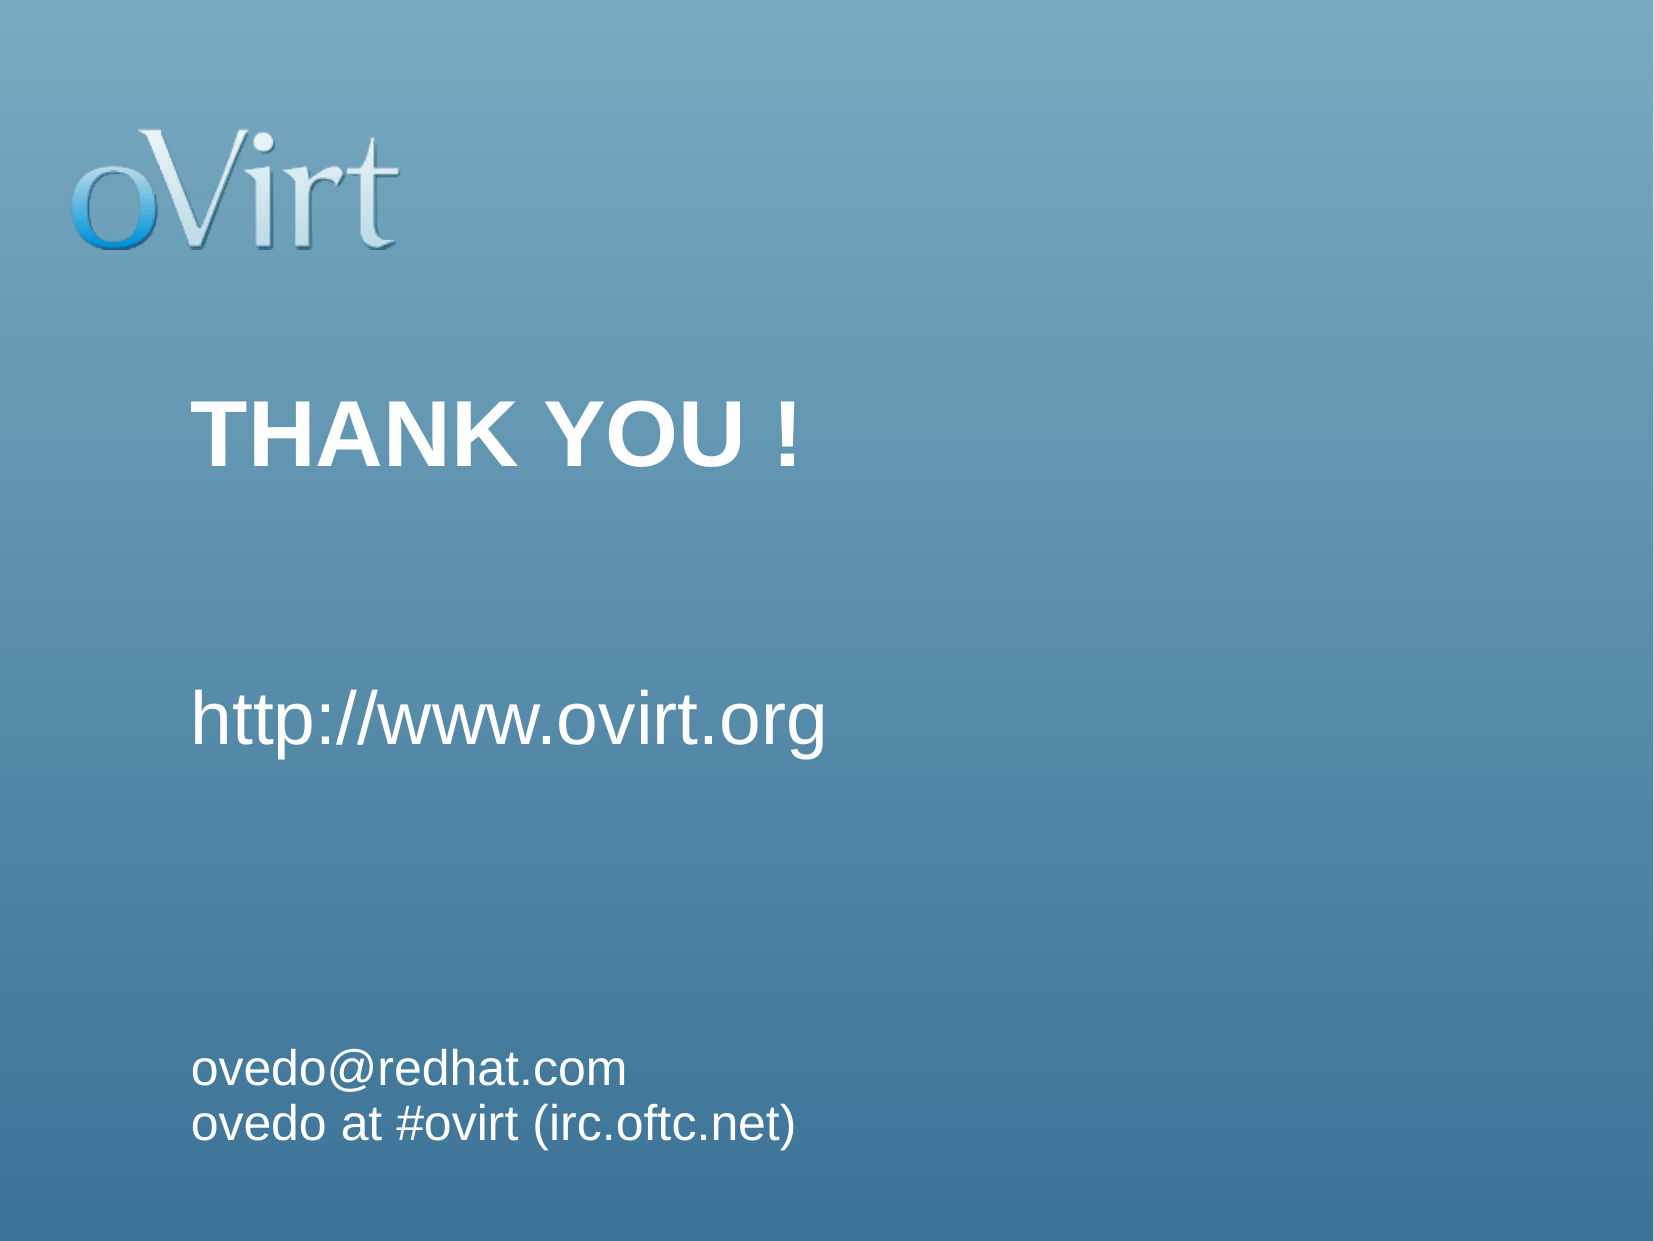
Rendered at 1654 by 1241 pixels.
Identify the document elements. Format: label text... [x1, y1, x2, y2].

text_box http://www.ovirt.org ovedo@redhat.com ovedo at #ovirt (irc.oftc.net) [176, 669, 1549, 1159]
picture [0, 0, 1654, 1241]
text_box THANK YOU ! [175, 374, 1549, 510]
